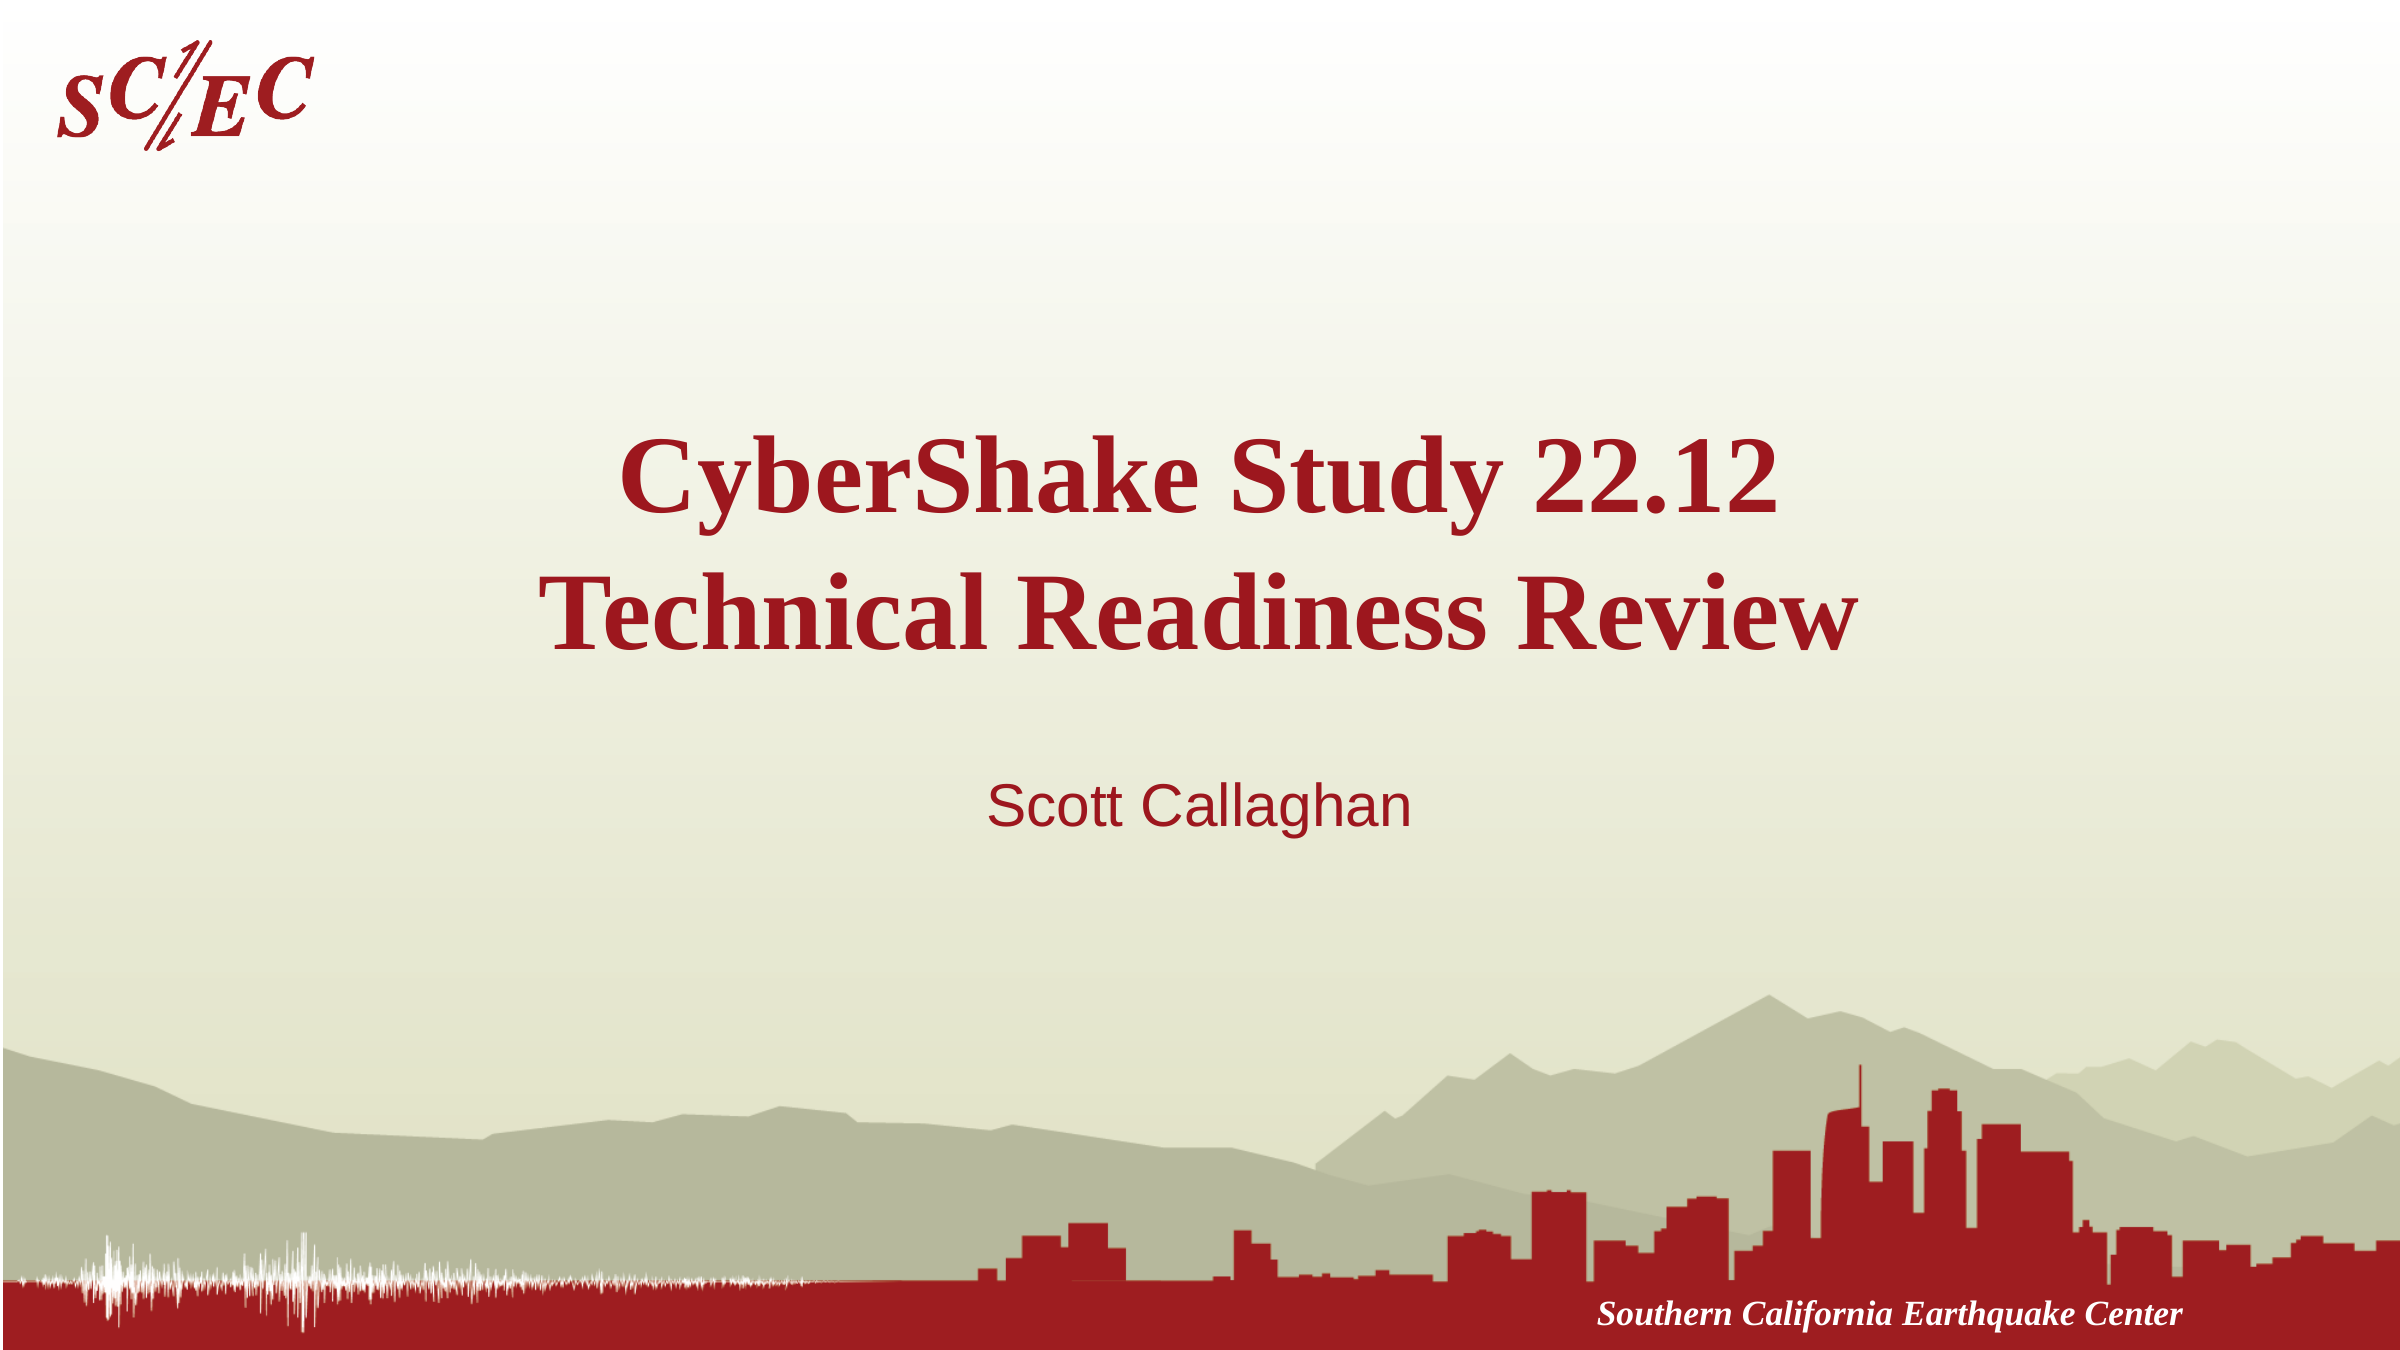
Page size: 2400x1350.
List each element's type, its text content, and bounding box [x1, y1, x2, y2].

text_box Scott Callaghan [239, 762, 2161, 1030]
text_box Southern California Earthquake Center [1485, 1275, 2296, 1347]
text_box CyberShake Study 22.12 Technical Readiness Review [239, 387, 2161, 703]
picture [3, 3, 2400, 1350]
